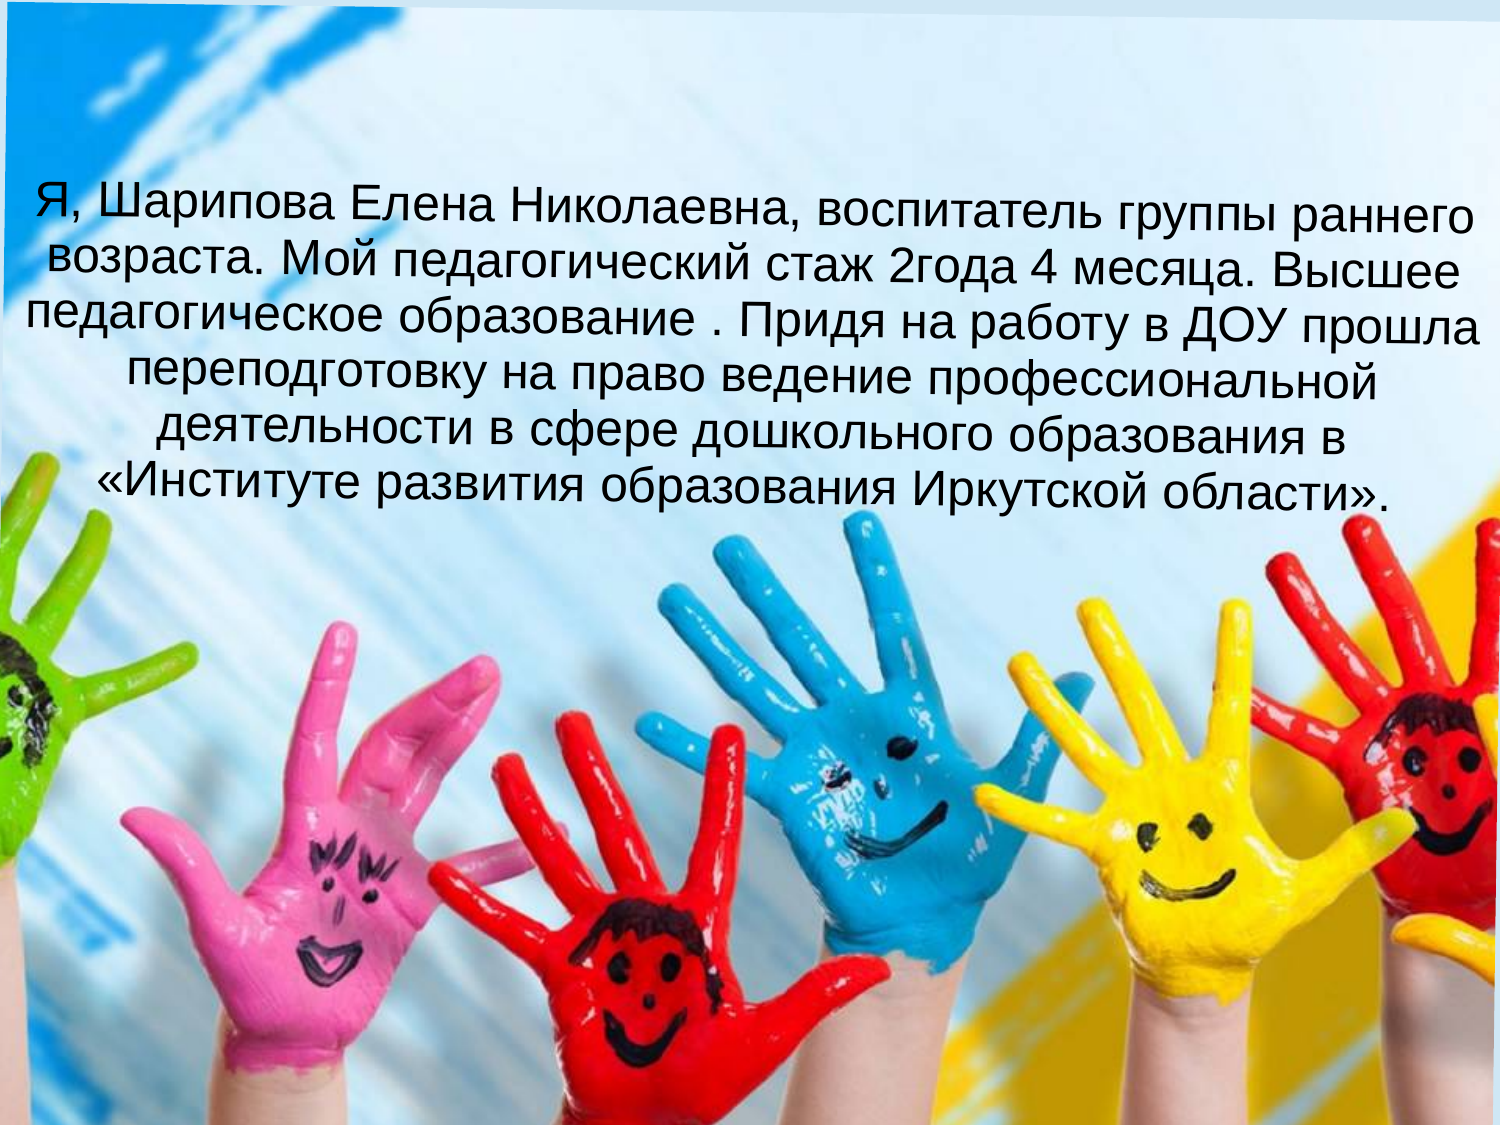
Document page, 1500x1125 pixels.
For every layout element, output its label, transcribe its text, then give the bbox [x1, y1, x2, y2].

text_box Я, Шарипова Елена Николаевна, воспитатель группы раннего возраста. Мой педагогический стаж 2года 4 месяца. Высшее педагогическое образование . Придя на работу в ДОУ прошла переподготовку на право ведение профессиональной деятельности в сфере дошкольного образования в «Институте развития образования Иркутской области». [0, 1, 1500, 1125]
